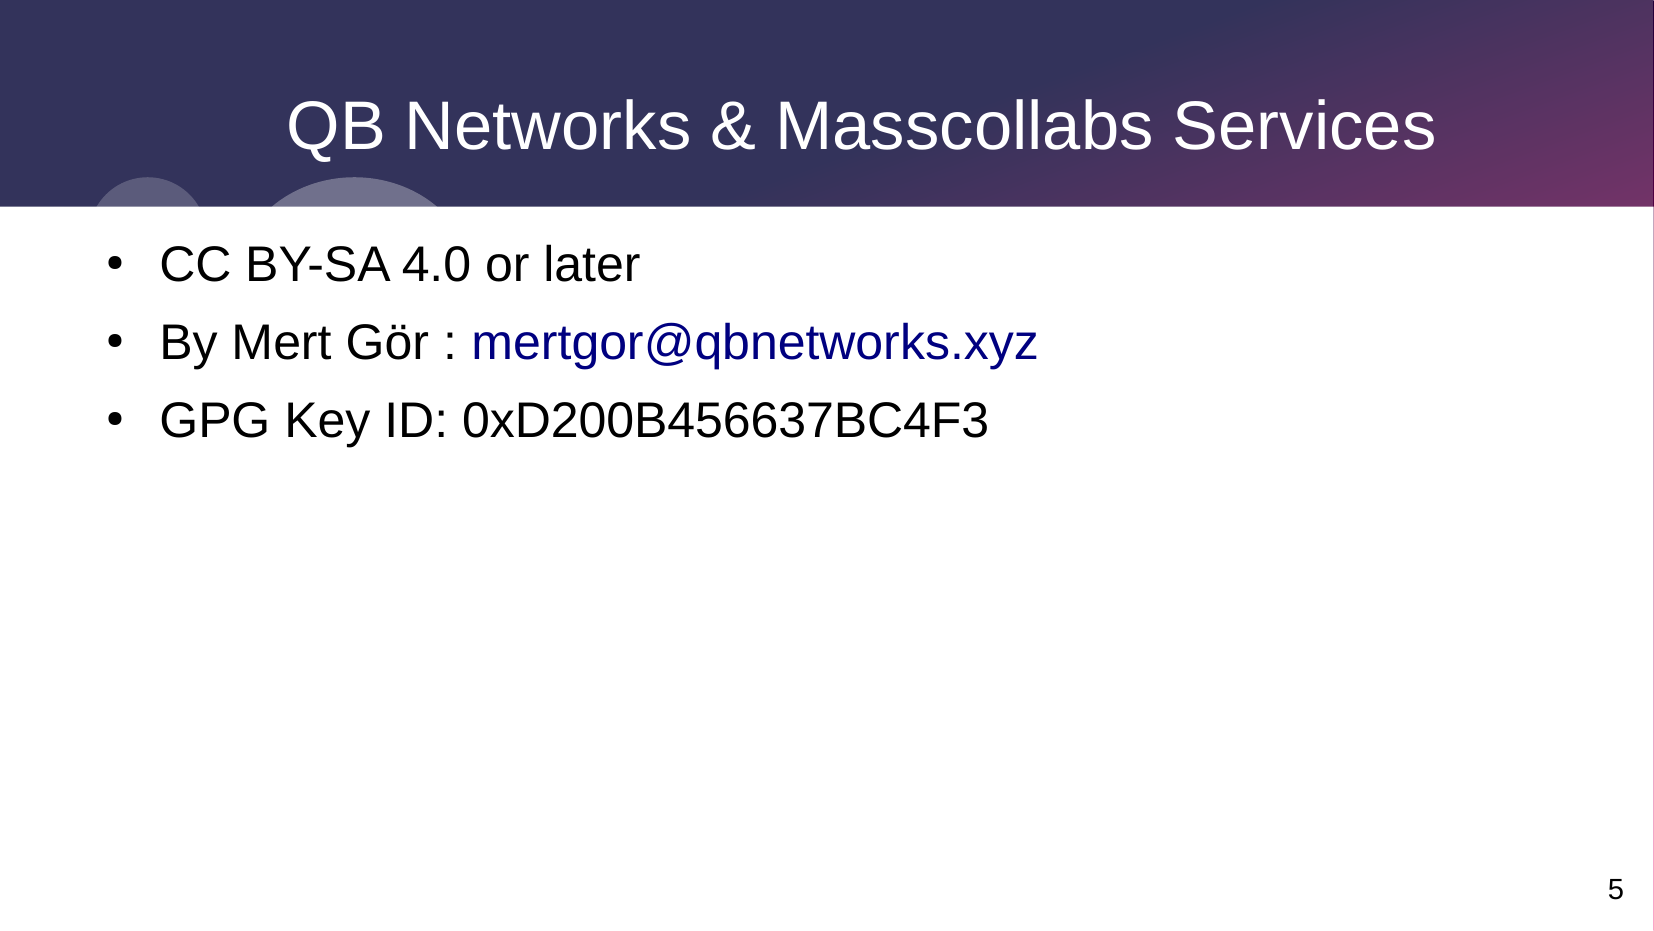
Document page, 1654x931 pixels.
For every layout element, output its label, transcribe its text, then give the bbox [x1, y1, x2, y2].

title QB Networks & Masscollabs Services [88, 44, 1565, 207]
list CC BY-SA 4.0 or later By Mert Gör : mertgor@qbnetworks.xyz GPG Key ID: 0xD200B456637BC4F3 [88, 236, 1565, 827]
